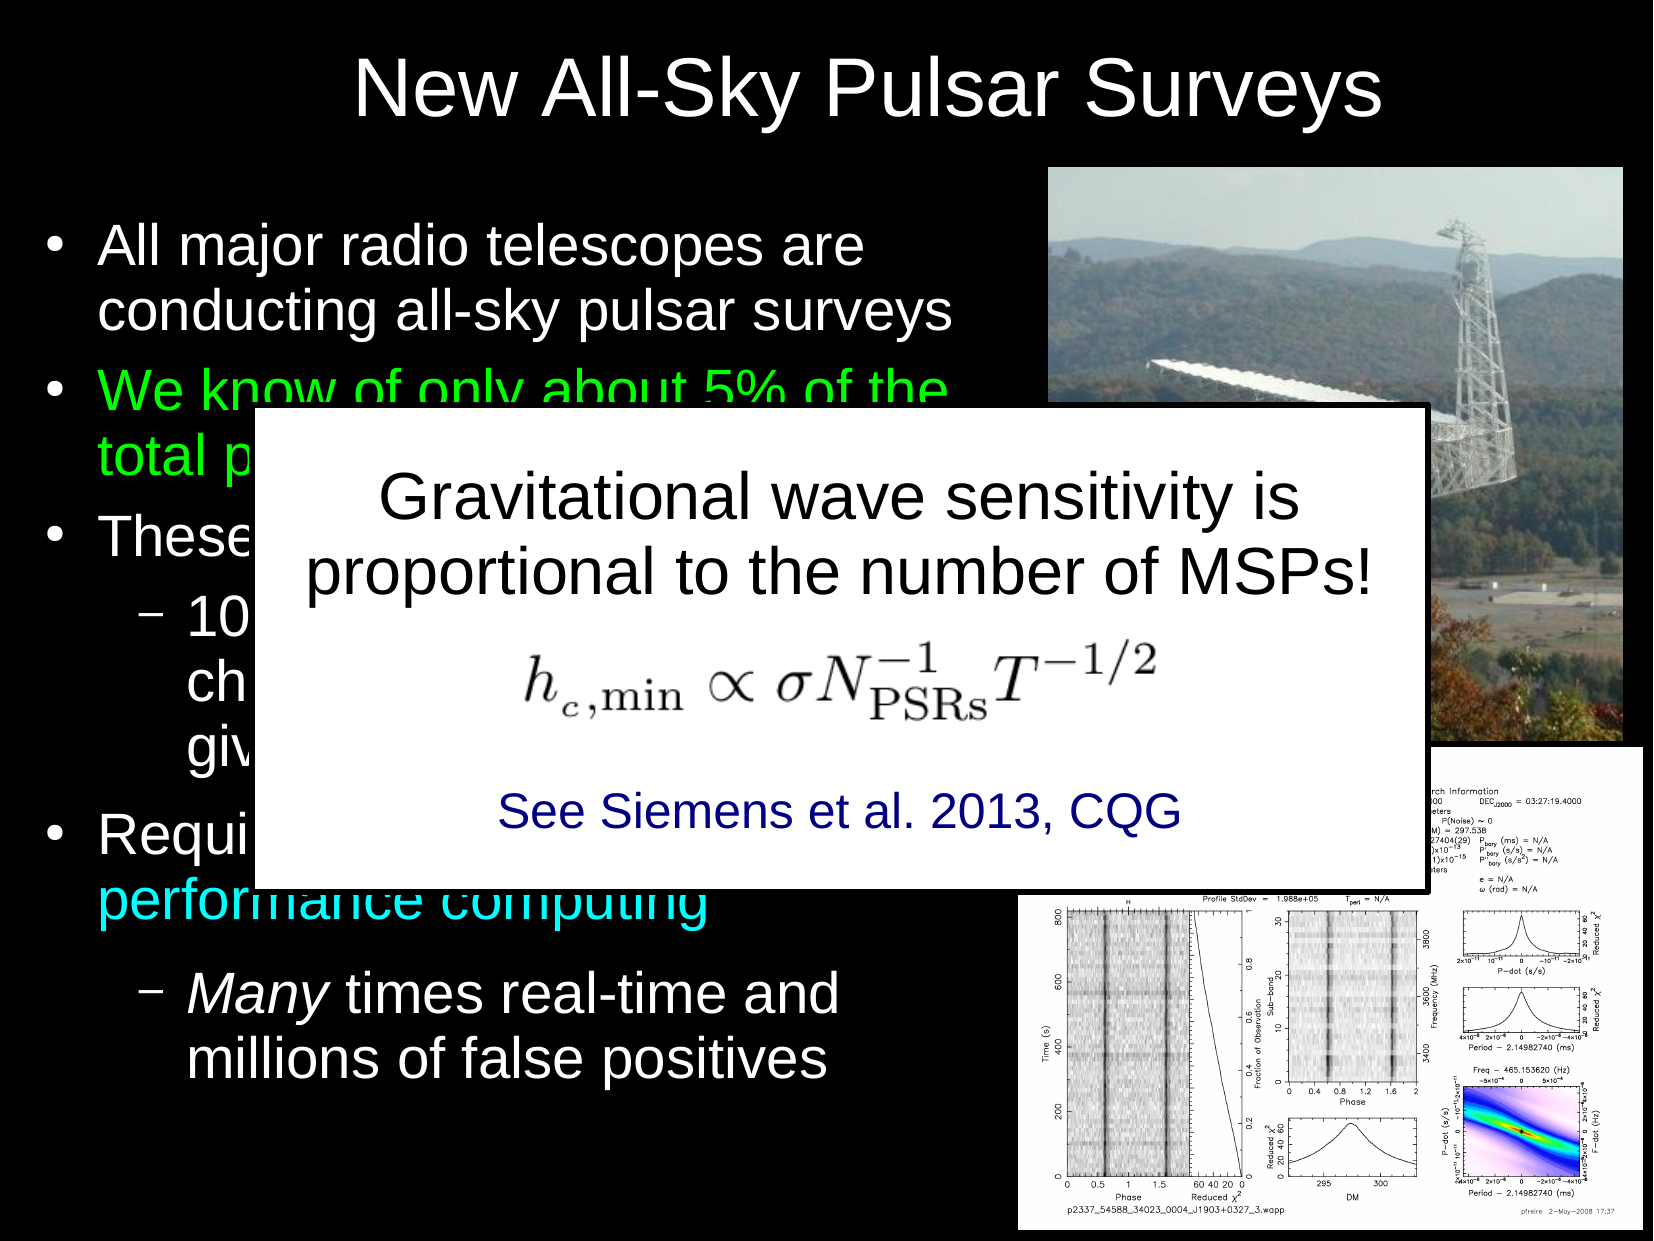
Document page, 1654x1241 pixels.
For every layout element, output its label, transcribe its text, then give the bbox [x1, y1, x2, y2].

picture [1018, 747, 1643, 1230]
list All major radio telescopes are conducting all-sky pulsar surveys We know of only about 5% of the total pulsars in the Galaxy! These generate lots of data: 1000s of hrs, 1000s of channels, 15000kHz sampling: gives more than a Petabyte! Requires huge amounts of high performance computing Many times real-time and millions of false positives [44, 213, 1012, 1095]
title New All-Sky Pulsar Surveys [124, 37, 1613, 139]
picture [511, 622, 1173, 737]
picture [1048, 167, 1623, 741]
text_box Gravitational wave sensitivity is proportional to the number of MSPs! See Siemens et al. 2013, CQG [252, 405, 1429, 892]
